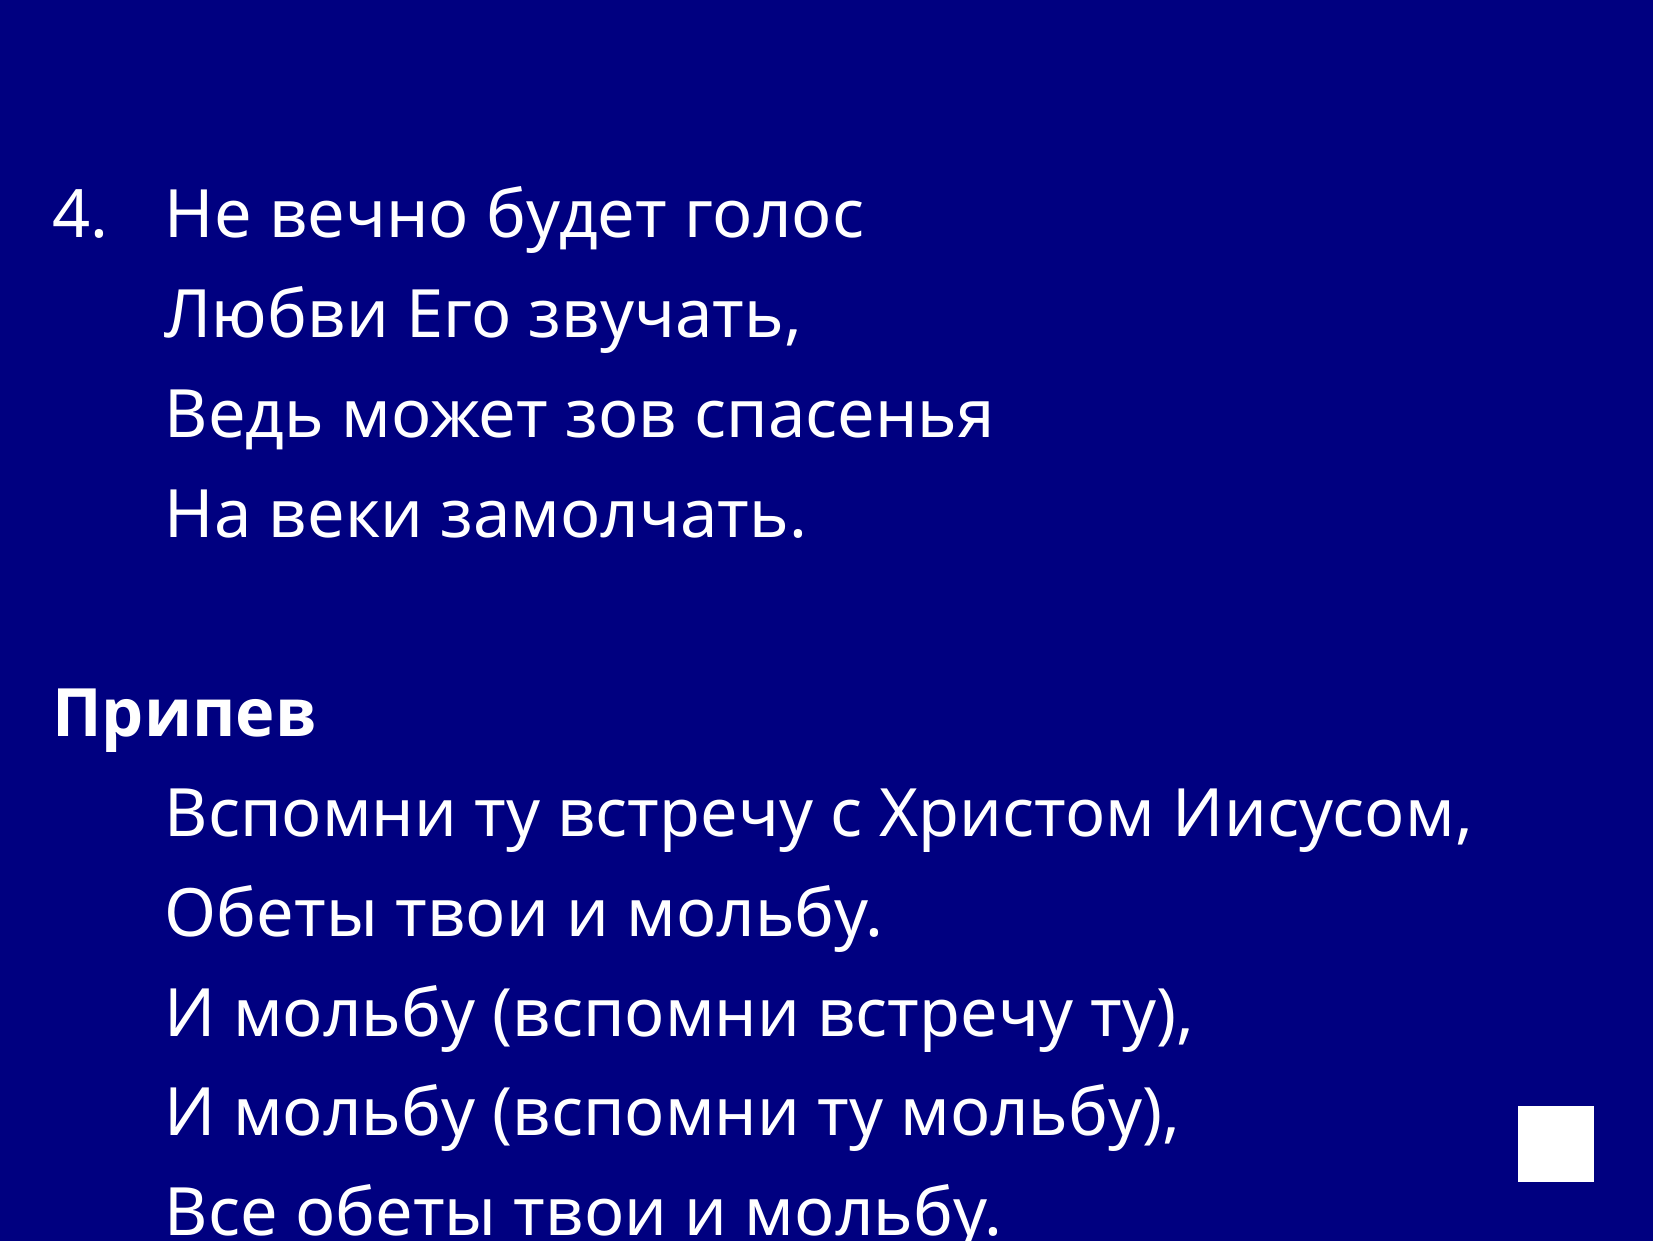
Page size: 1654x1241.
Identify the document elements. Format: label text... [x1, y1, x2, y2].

text_box [1518, 1163, 1594, 1182]
text_box 4. Не вечно будет голос Любви Его звучать, Ведь может зов спасенья На веки замолчать. Припев Вспомни ту встречу с Христом Иисусом, Обеты твои и мольбу. И мольбу (вспомни встречу ту), И мольбу (вспомни ту мольбу), Все обеты твои и мольбу. [37, 150, 1651, 1163]
